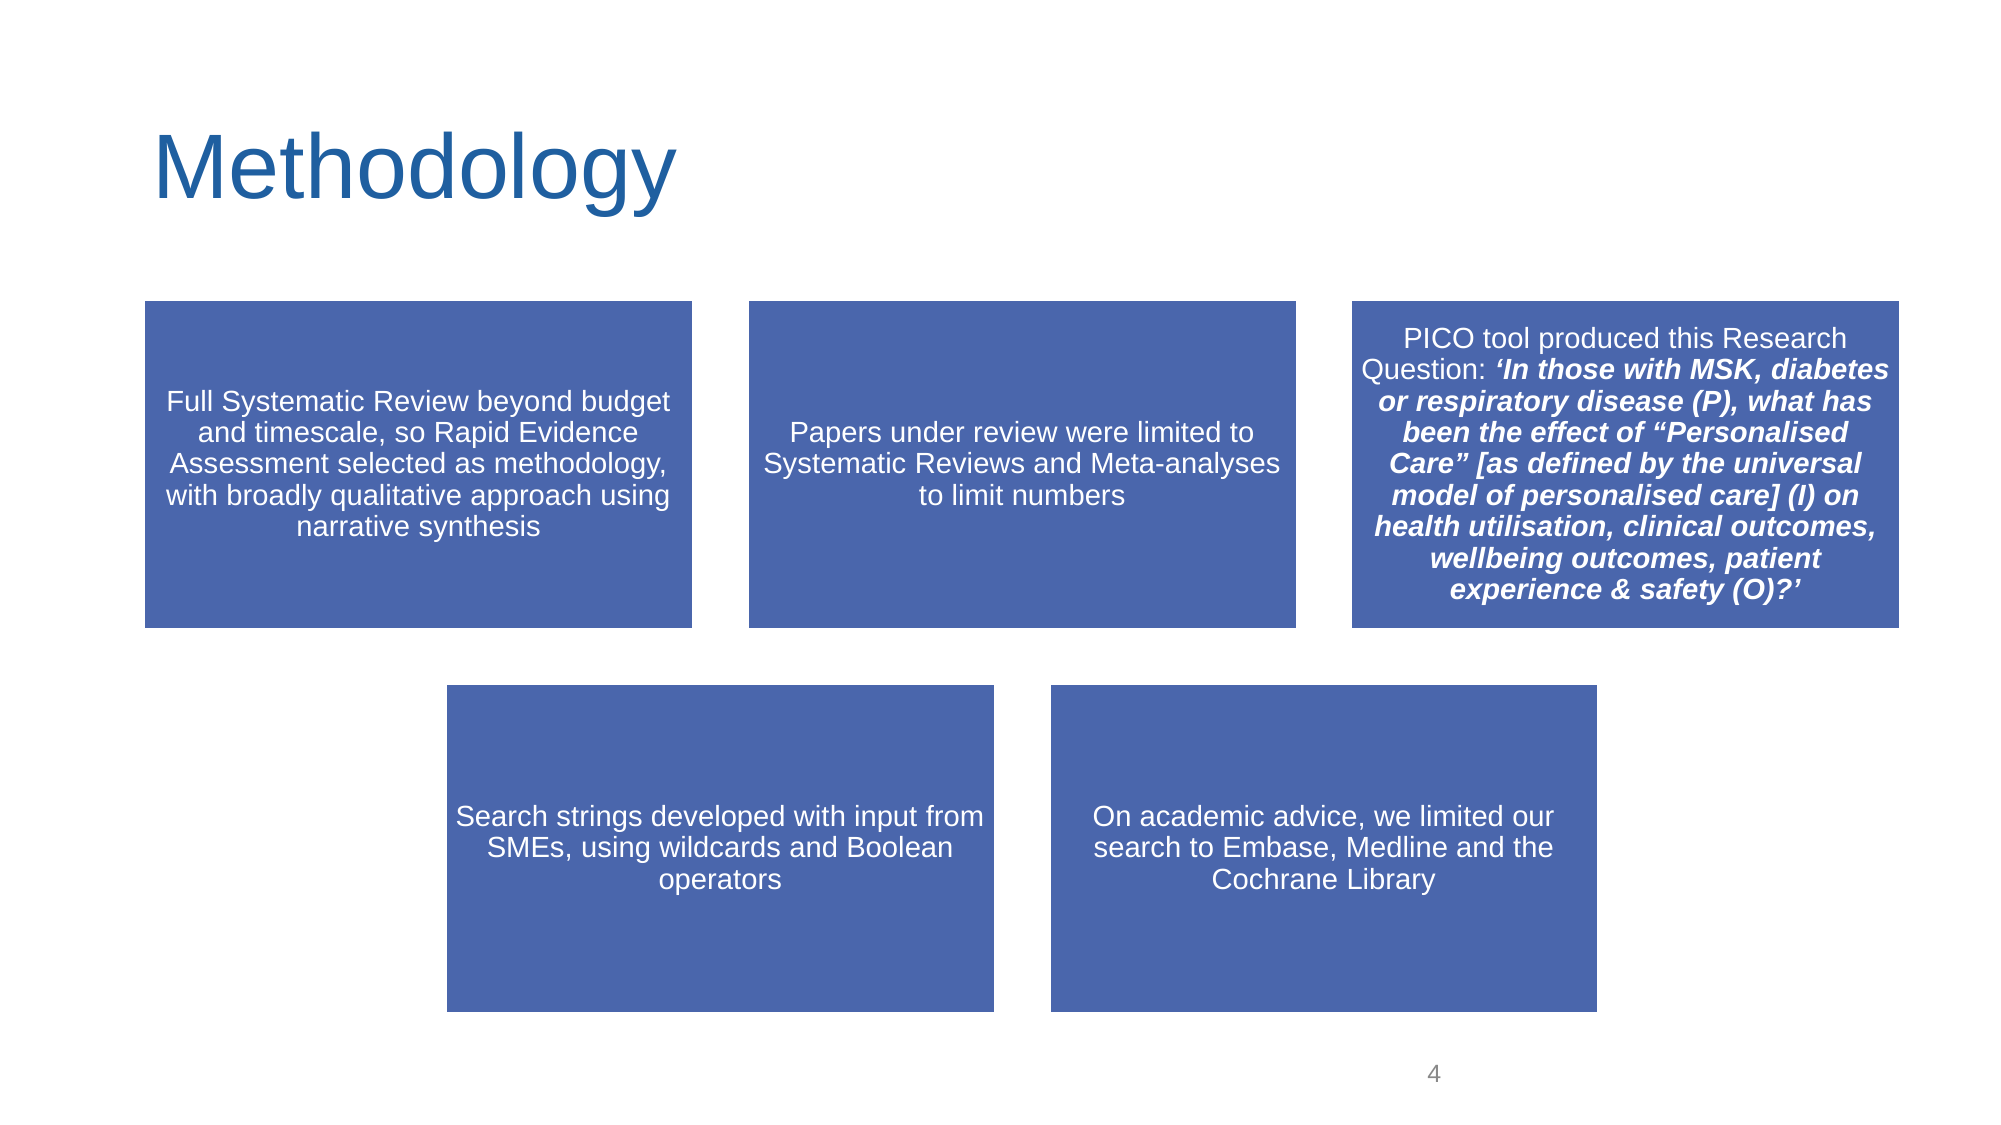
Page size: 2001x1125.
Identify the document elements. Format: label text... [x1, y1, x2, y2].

title Methodology [137, 59, 1863, 278]
text_box On academic advice, we limited our search to Embase, Medline and the Cochrane Library [1049, 683, 1599, 1014]
text_box Search strings developed with input from SMEs, using wildcards and Boolean operators [446, 683, 995, 1014]
text_box PICO tool produced this Research Question: ‘In those with MSK, diabetes or respiratory disease (P), what has been the effect of “Personalised Care” [as defined by the universal model of personalised care] (I) on health utilisation, clinical outcomes, wellbeing outcomes, patient experience & safety (O)?’ [1351, 299, 1901, 629]
text_box Papers under review were limited to Systematic Reviews and Meta-analyses to limit numbers [747, 299, 1297, 629]
text_box 4 [1412, 1042, 1863, 1103]
text_box Full Systematic Review beyond budget and timescale, so Rapid Evidence Assessment selected as methodology, with broadly qualitative approach using narrative synthesis [144, 299, 694, 629]
